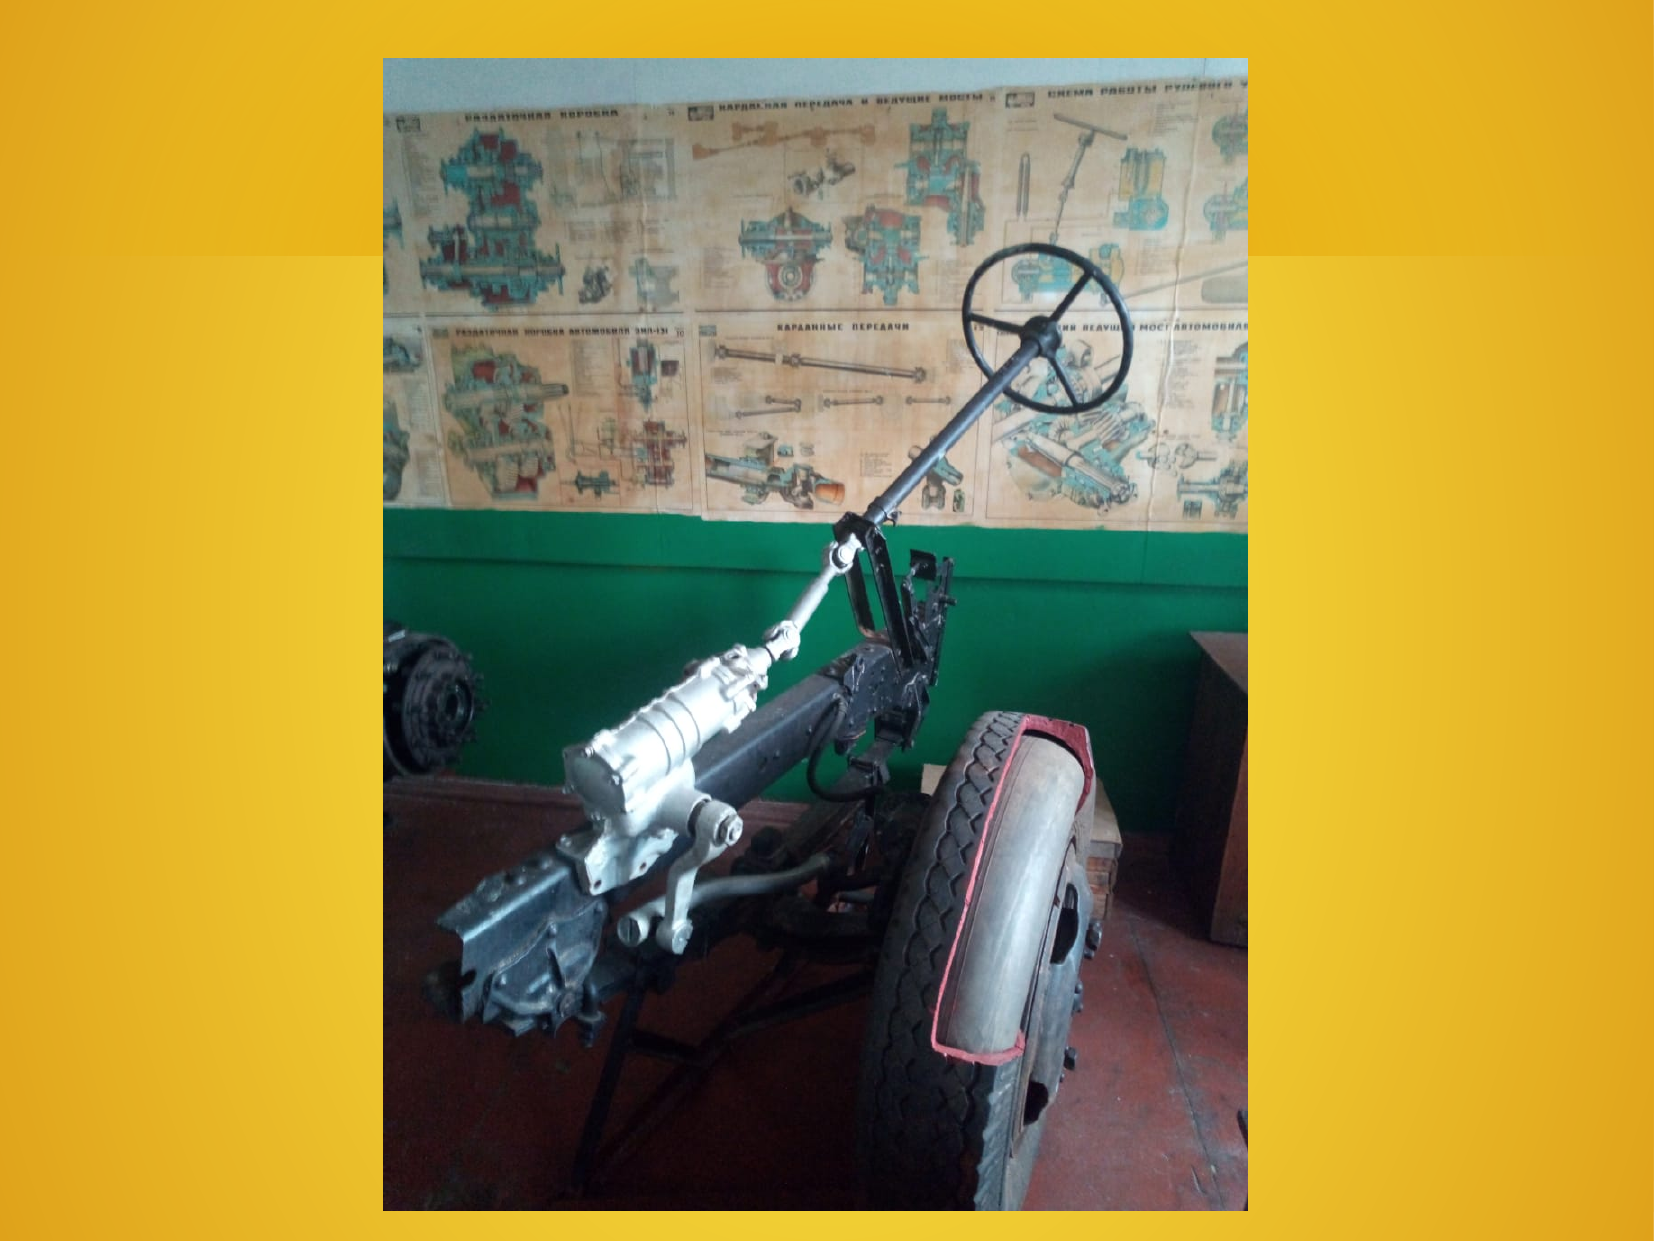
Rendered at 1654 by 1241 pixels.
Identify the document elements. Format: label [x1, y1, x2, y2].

picture [383, 58, 1248, 1211]
